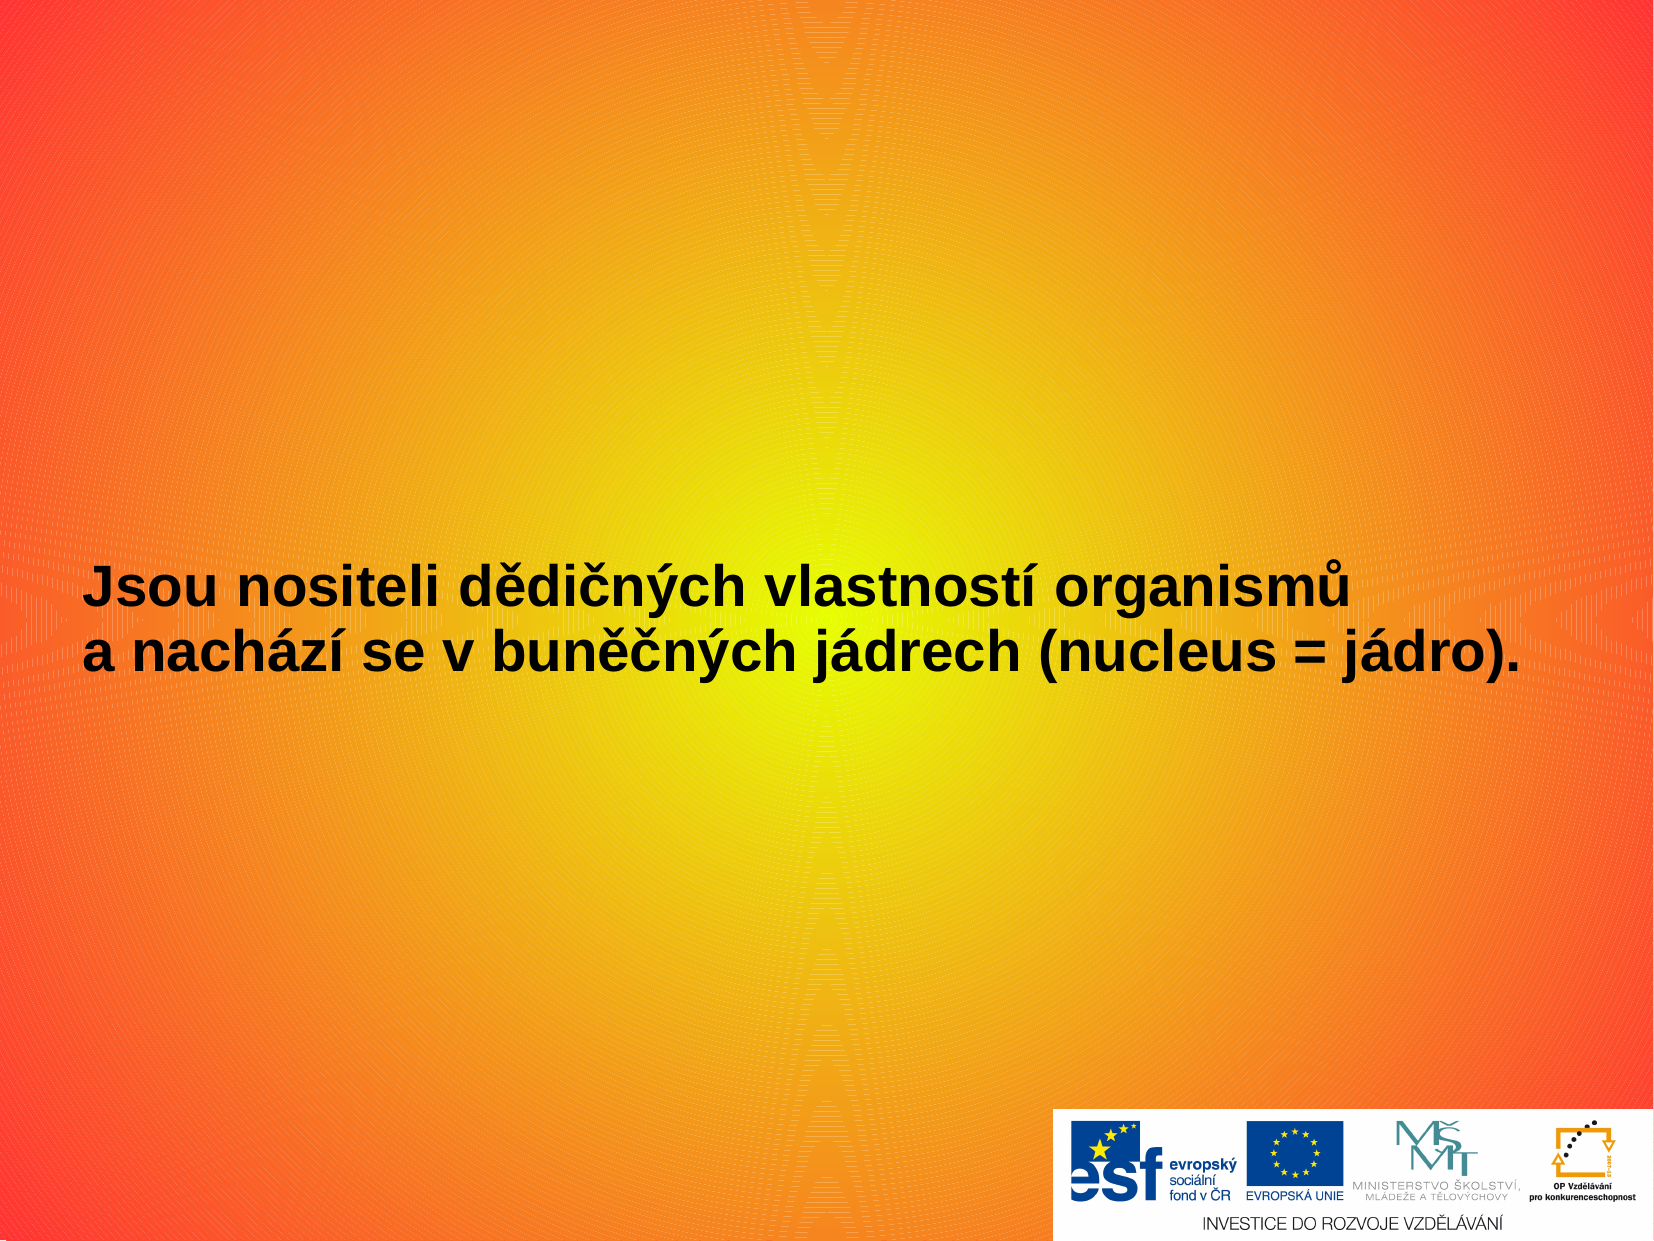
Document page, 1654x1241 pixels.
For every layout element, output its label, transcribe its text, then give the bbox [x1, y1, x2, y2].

picture [1053, 1109, 1654, 1241]
list Jsou nositeli dědičných vlastností organismů a nachází se v buněčných jádrech (nucleus = jádro). [82, 553, 1571, 687]
